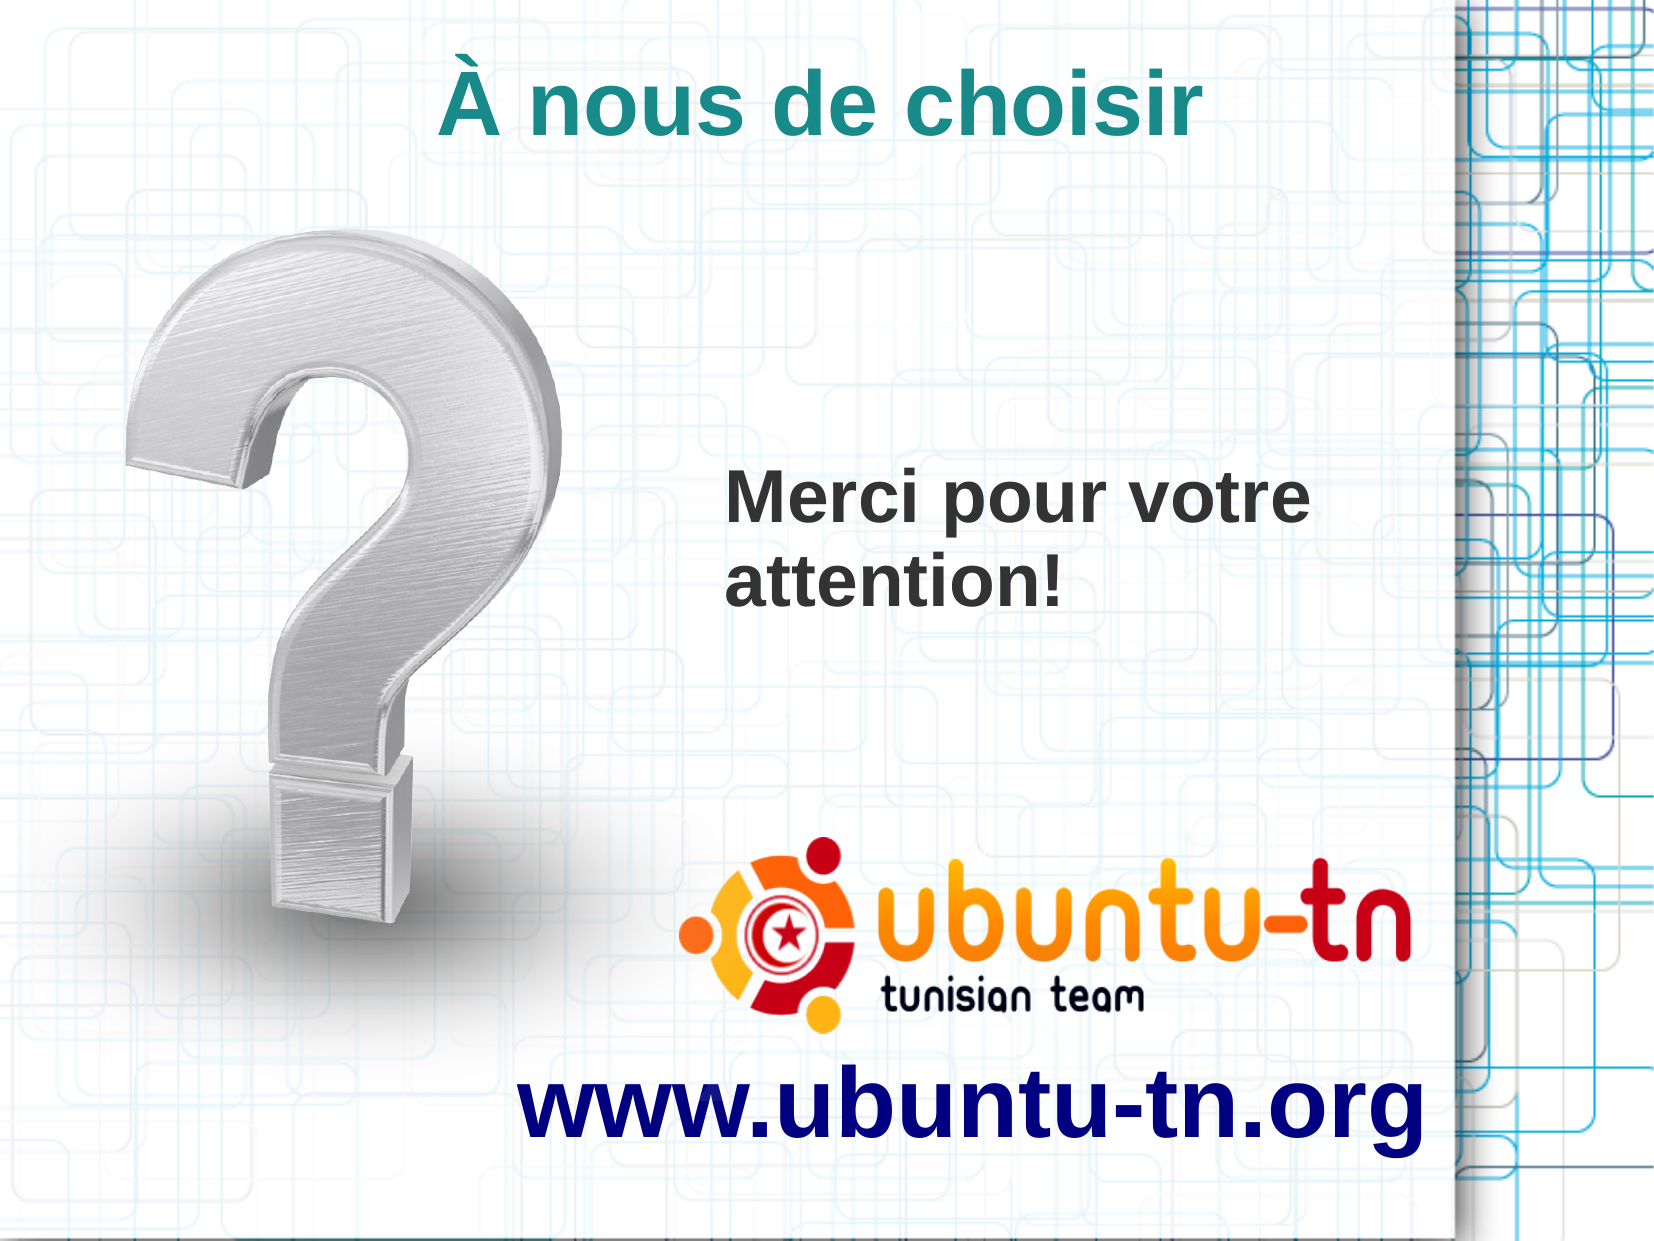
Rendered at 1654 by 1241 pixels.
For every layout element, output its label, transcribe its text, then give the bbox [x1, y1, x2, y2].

picture [0, 0, 1654, 1241]
title À nous de choisir [76, 0, 1565, 208]
text_box www.ubuntu-tn.org [502, 1039, 1444, 1167]
text_box Merci pour votre attention! [583, 298, 1407, 778]
